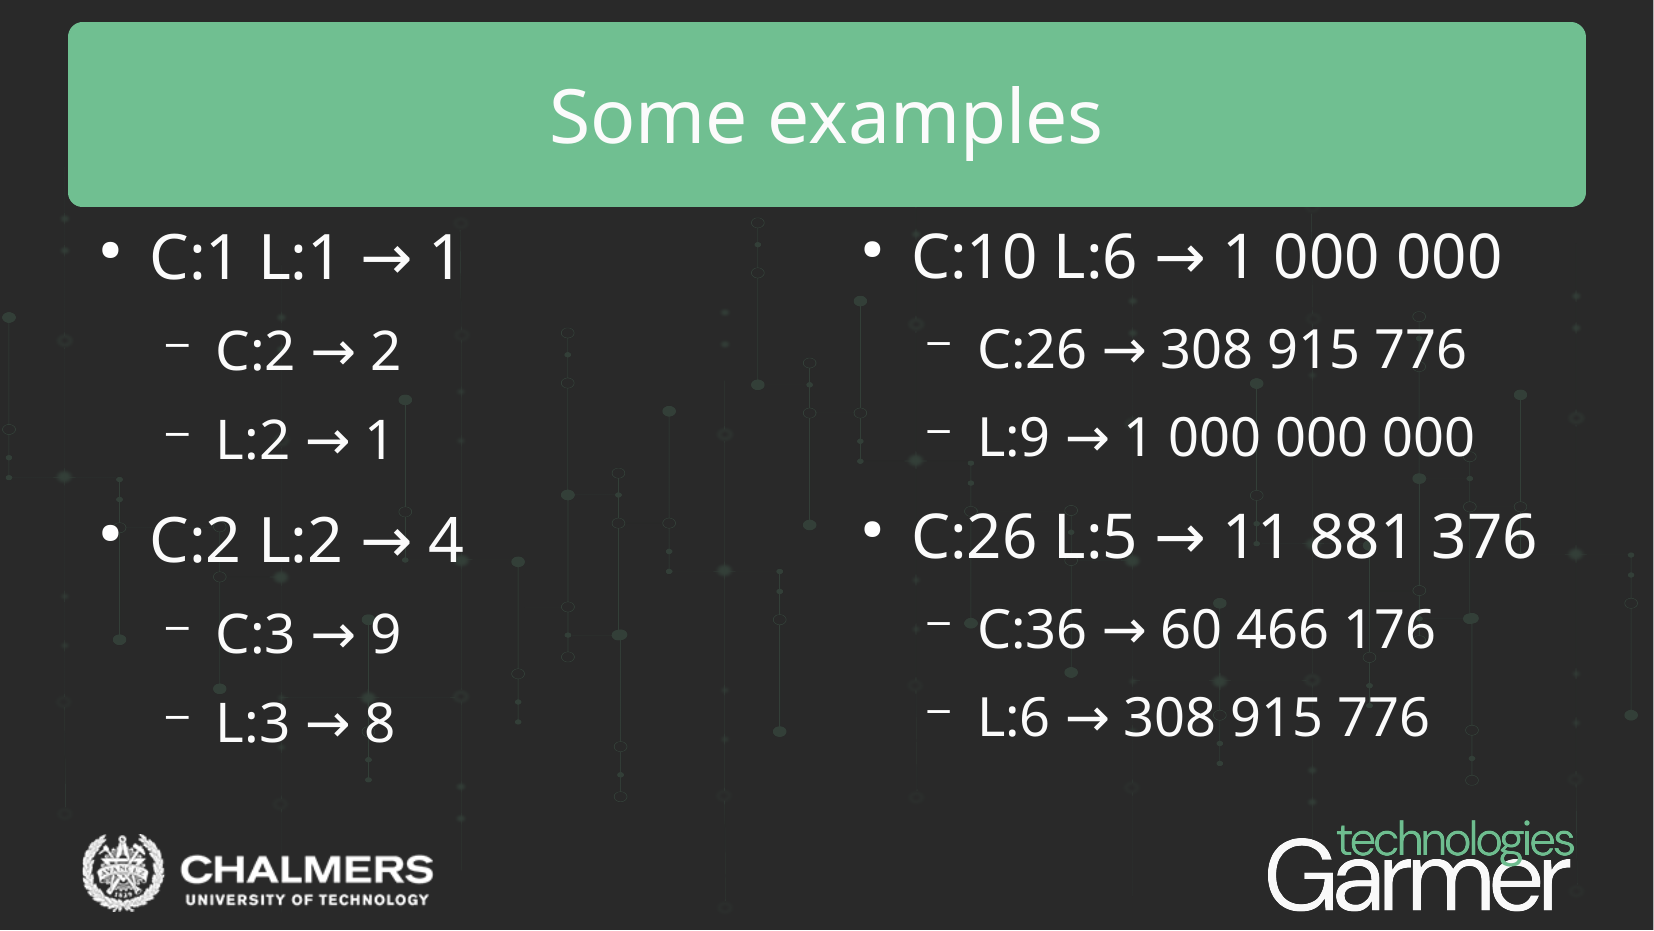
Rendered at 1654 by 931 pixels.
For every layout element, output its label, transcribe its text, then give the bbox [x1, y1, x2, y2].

picture [1246, 807, 1607, 912]
picture [82, 834, 443, 912]
list C:1 L:1 → 1 C:2 → 2 L:2 → 1 C:2 L:2 → 4 C:3 → 9 L:3 → 8 [82, 217, 809, 758]
list C:10 L:6 → 1 000 000 C:26 → 308 915 776 L:9 → 1 000 000 000 C:26 L:5 → 11 881 376 C:36 → 60 466 176 L:6 → 308 915 776 [845, 217, 1572, 758]
title Some examples [82, 37, 1571, 193]
